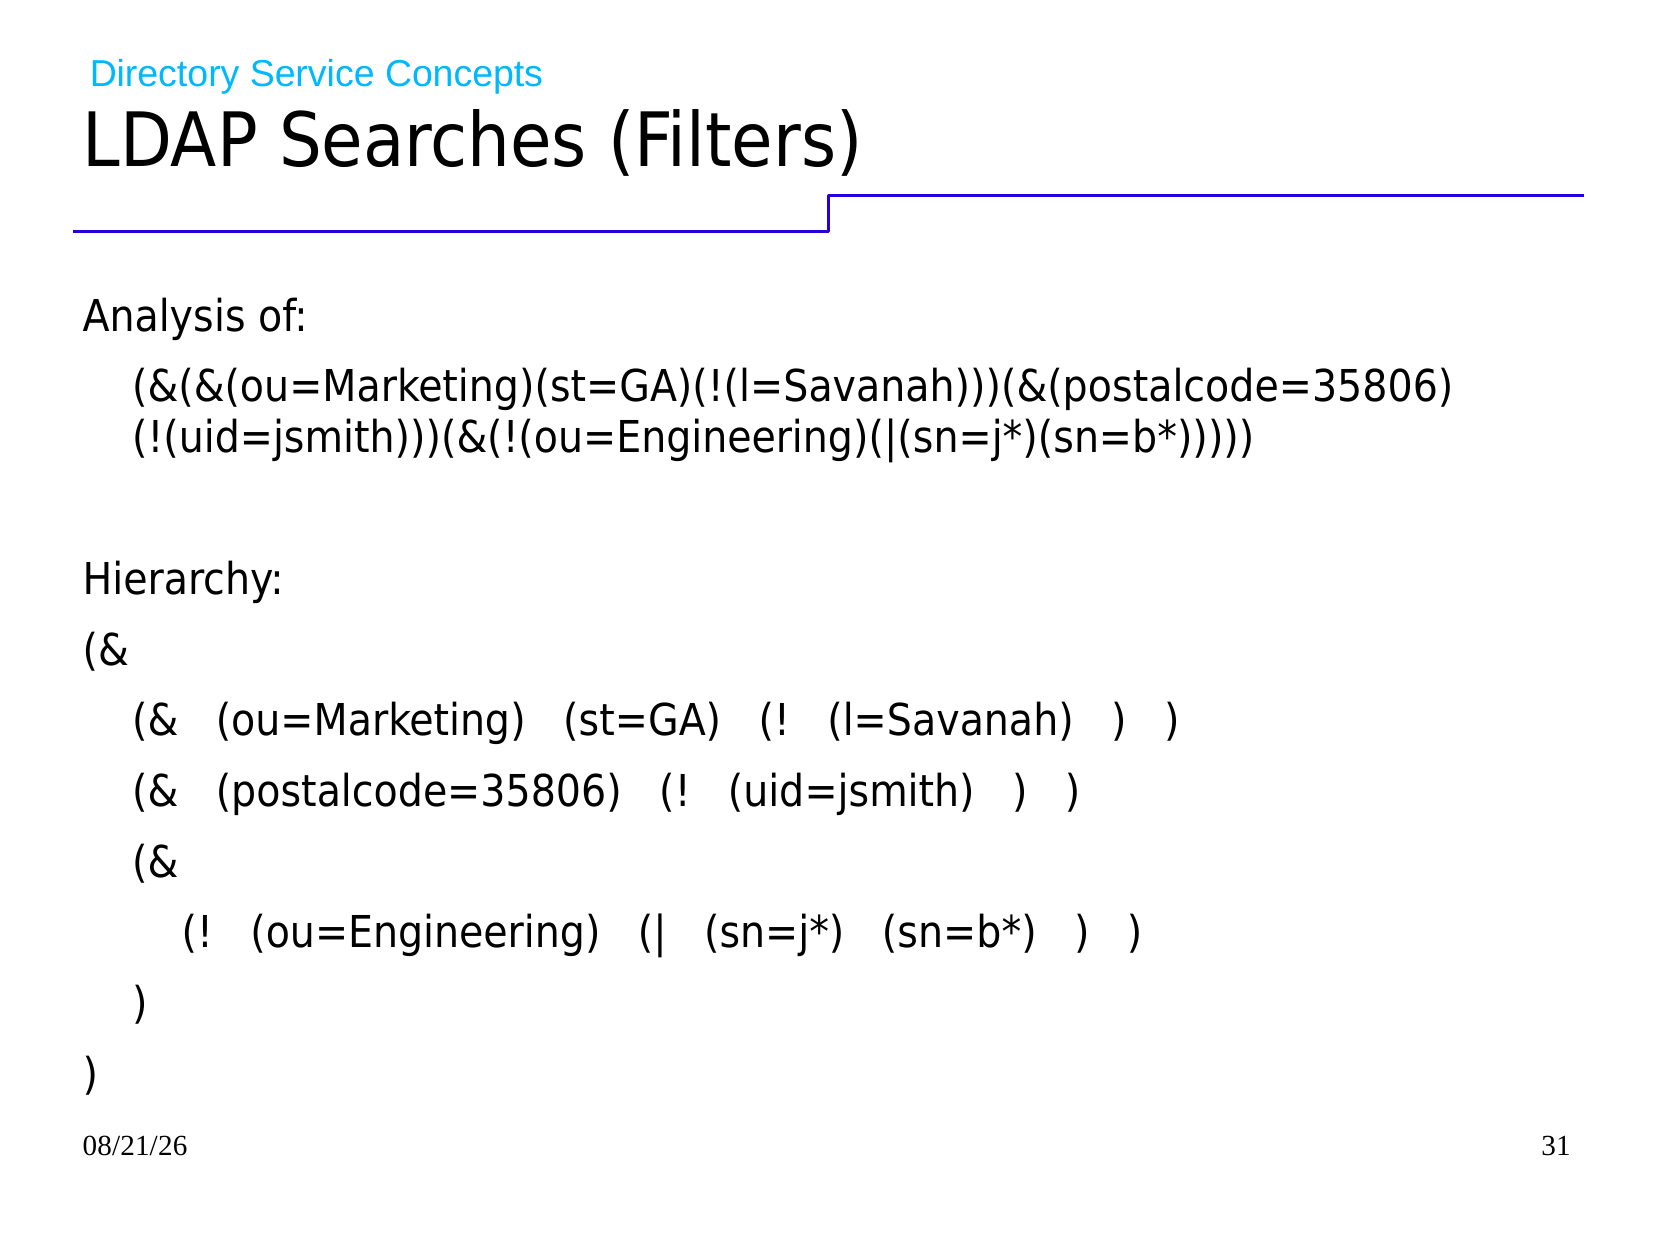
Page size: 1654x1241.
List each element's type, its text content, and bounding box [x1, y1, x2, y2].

text_box Directory Service Concepts [75, 45, 571, 103]
title LDAP Searches (Filters) [82, 49, 1571, 232]
list Analysis of: (&(&(ou=Marketing)(st=GA)(!(l=Savanah)))(&(postalcode=35806) (!(uid=jsmith)))(&(!(ou=Engineering)(|(sn=j*)(sn=b*))))) Hierarchy: (& (& (ou=Marketing) (st=GA) (! (l=Savanah) ) ) (& (postalcode=35806) (! (uid=jsmith) ) ) (& (! (ou=Engineering) (| (sn=j*) (sn=b*) ) ) ) ) [82, 290, 1571, 1109]
